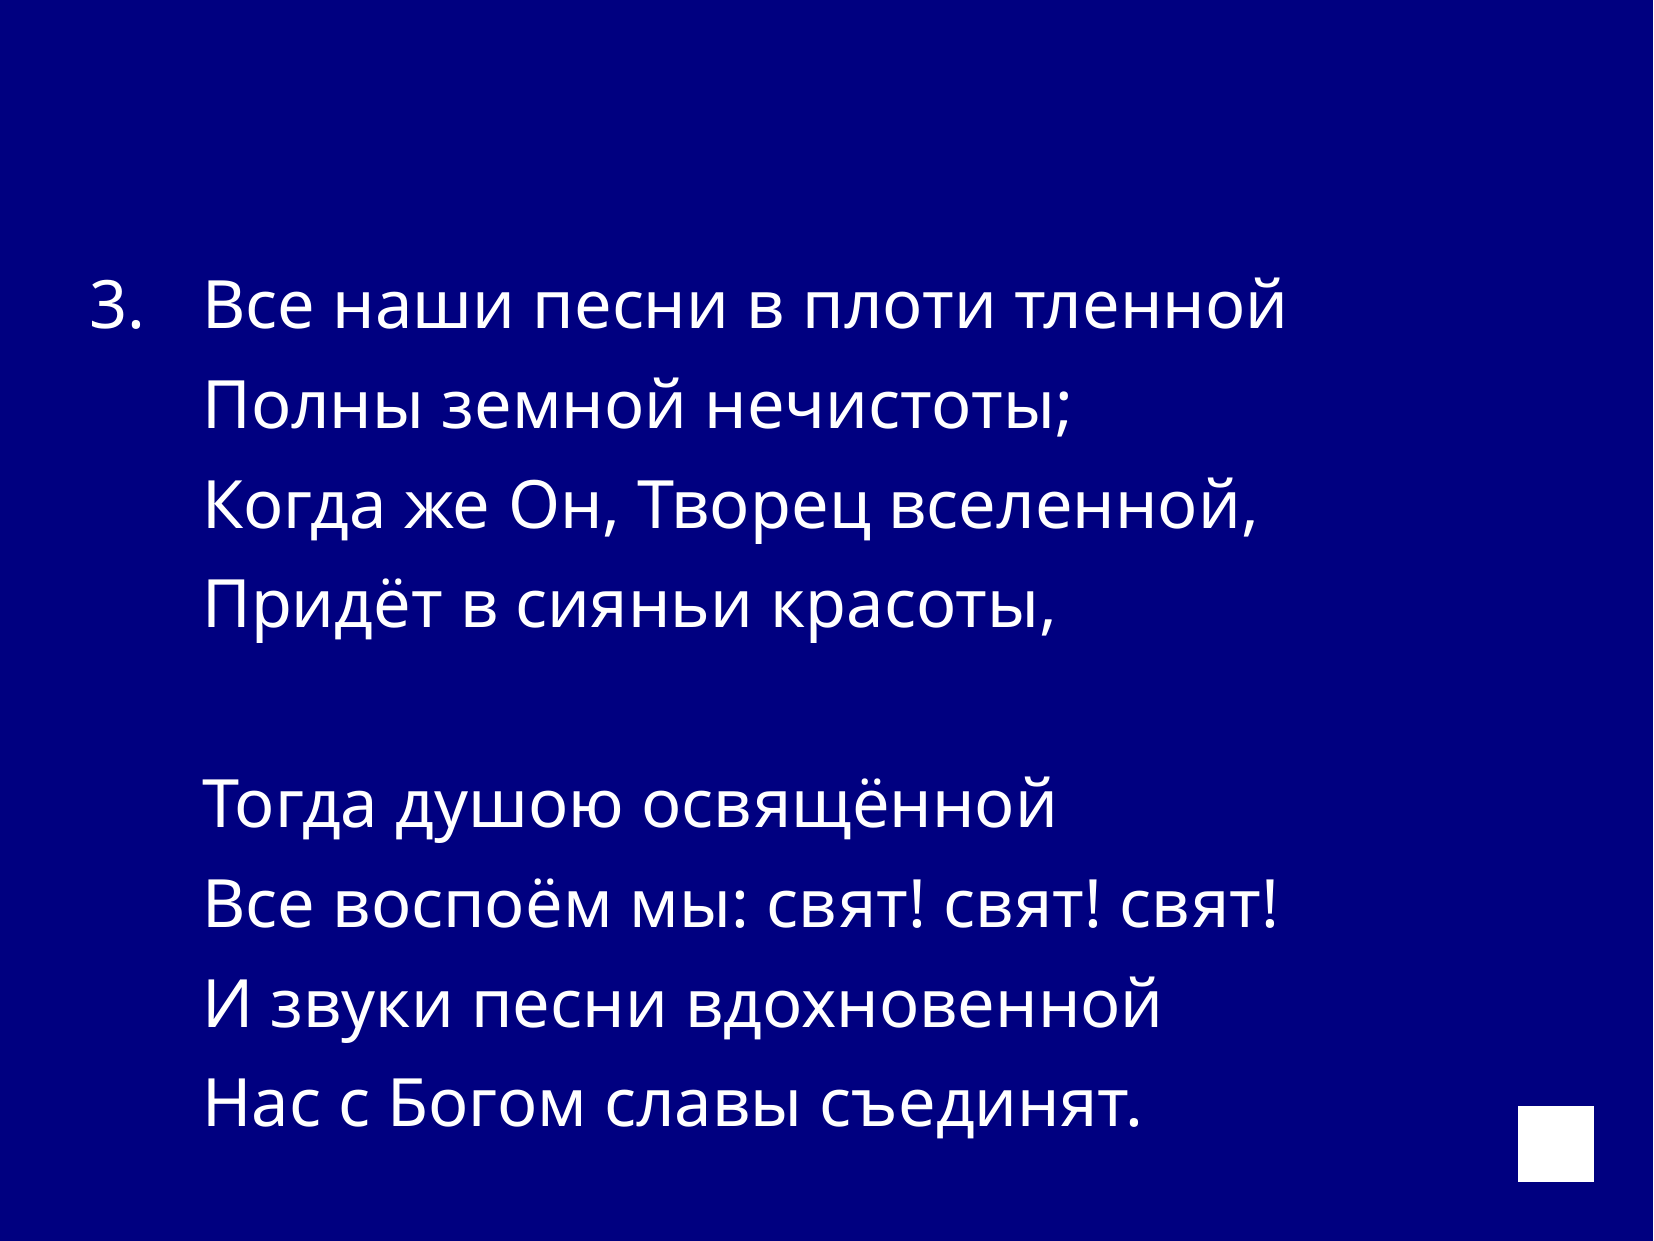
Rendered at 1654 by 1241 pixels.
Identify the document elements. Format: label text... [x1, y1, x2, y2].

text_box 3. Все наши песни в плоти тленной Полны земной нечистоты; Когда же Он, Творец вселенной, Придёт в сияньи красоты, Тогда душою освящённой Все воспоём мы: свят! свят! свят! И звуки песни вдохновенной Нас с Богом славы съединят. [75, 150, 1576, 1163]
text_box [1518, 1106, 1594, 1182]
